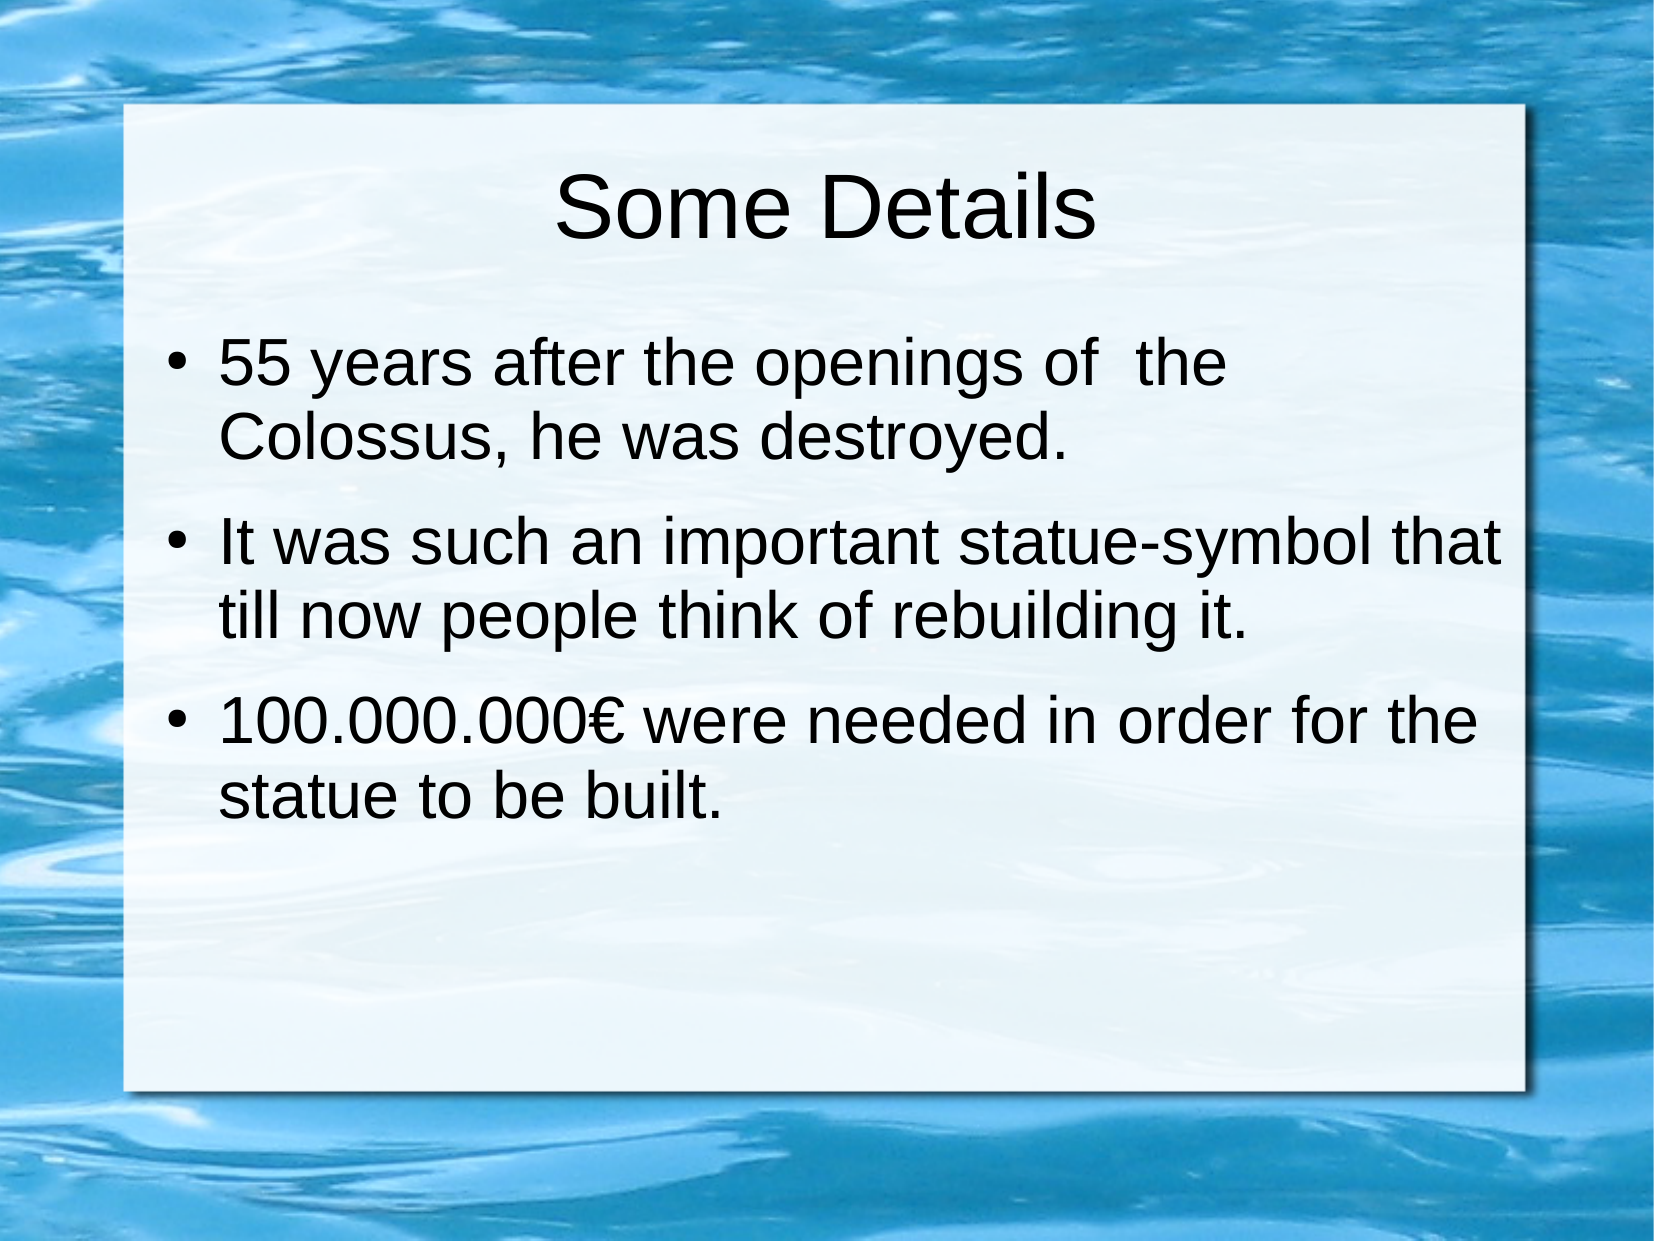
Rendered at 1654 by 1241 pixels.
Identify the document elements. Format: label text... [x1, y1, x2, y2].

picture [0, 0, 1654, 1241]
title Some Details [147, 118, 1506, 296]
list 55 years after the openings of the Colossus, he was destroyed. It was such an important statue-symbol that till now people think of rebuilding it. 100.000.000€ were needed in order for the statue to be built. [147, 324, 1506, 1063]
